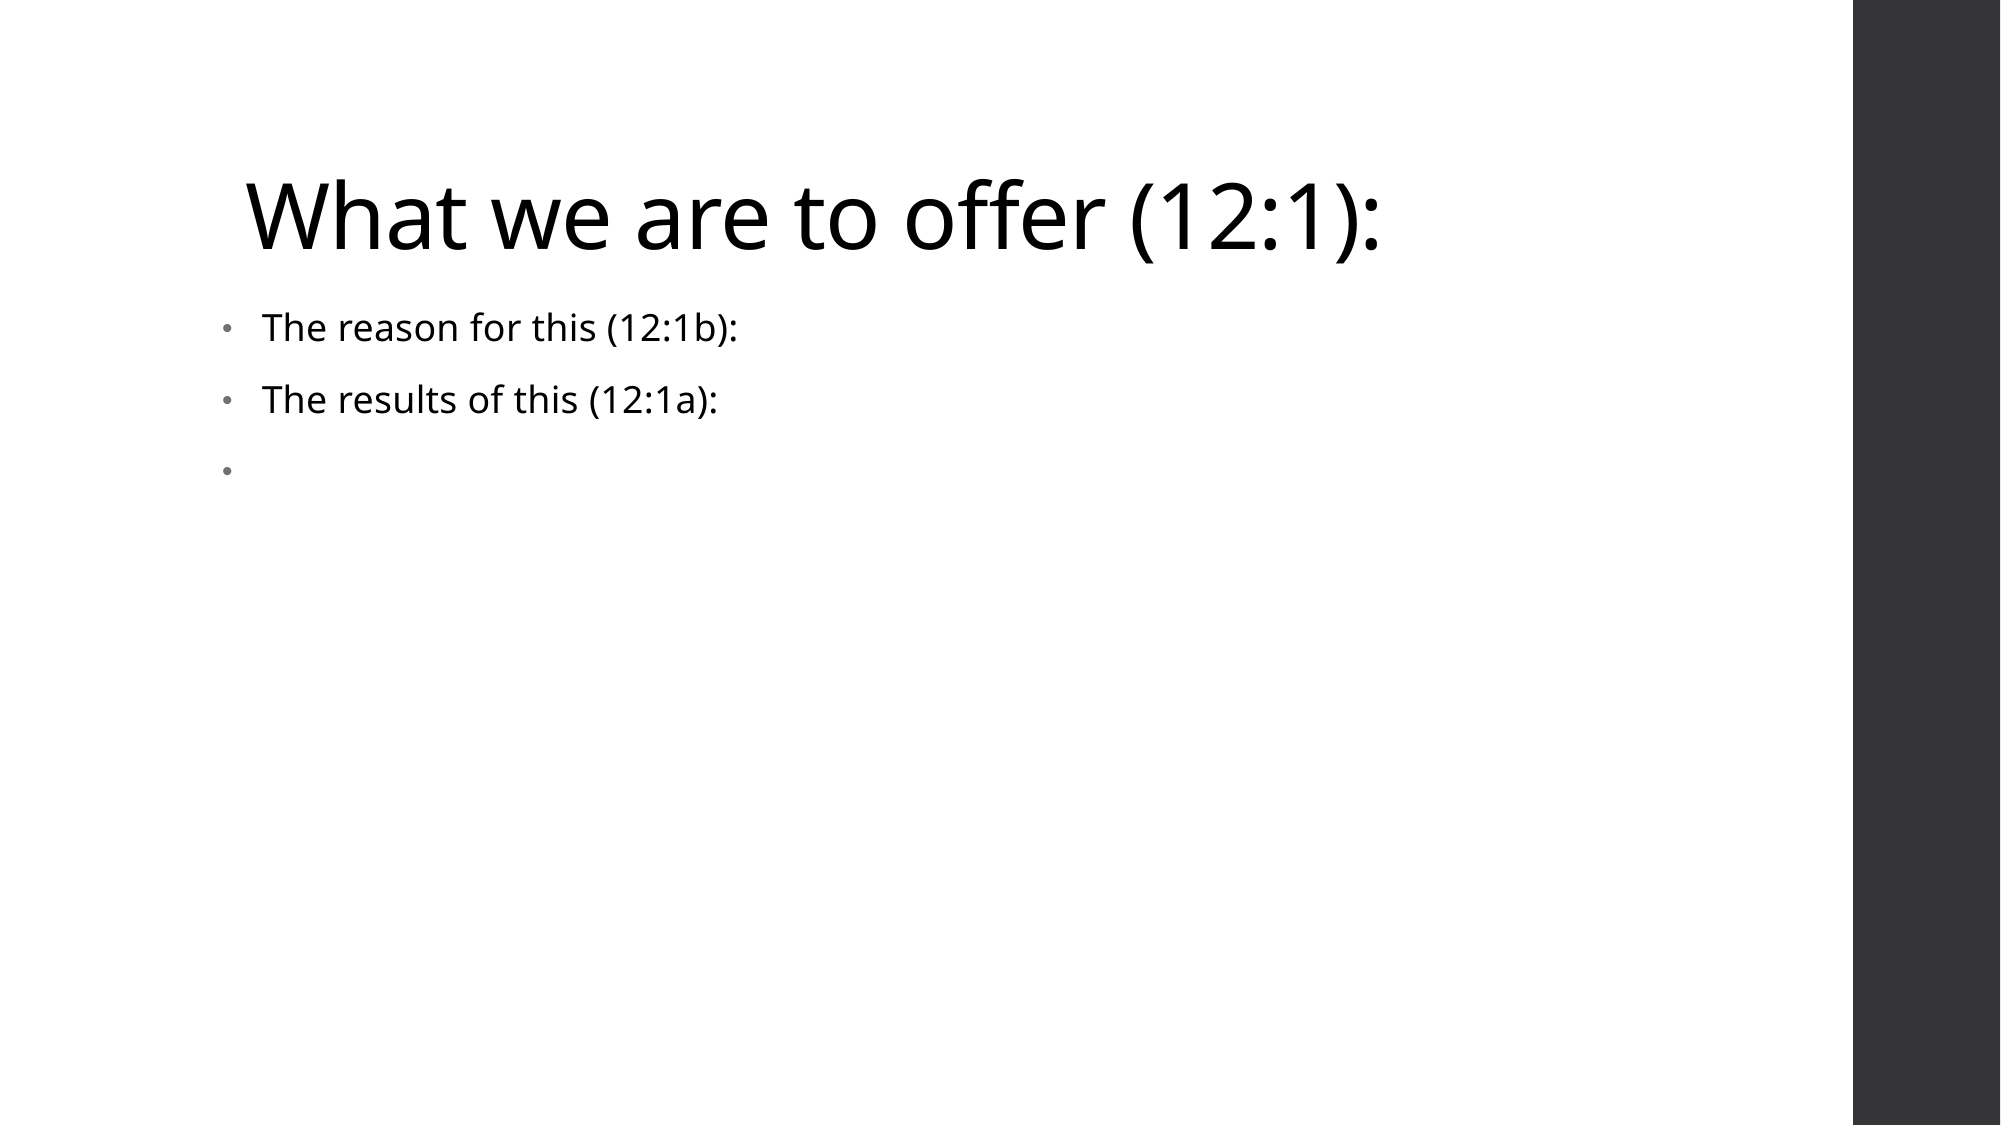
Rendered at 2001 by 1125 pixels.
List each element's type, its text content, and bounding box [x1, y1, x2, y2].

list The reason for this (12:1b): The results of this (12:1a): [206, 299, 1617, 1014]
title What we are to offer (12:1): [206, 60, 1797, 278]
